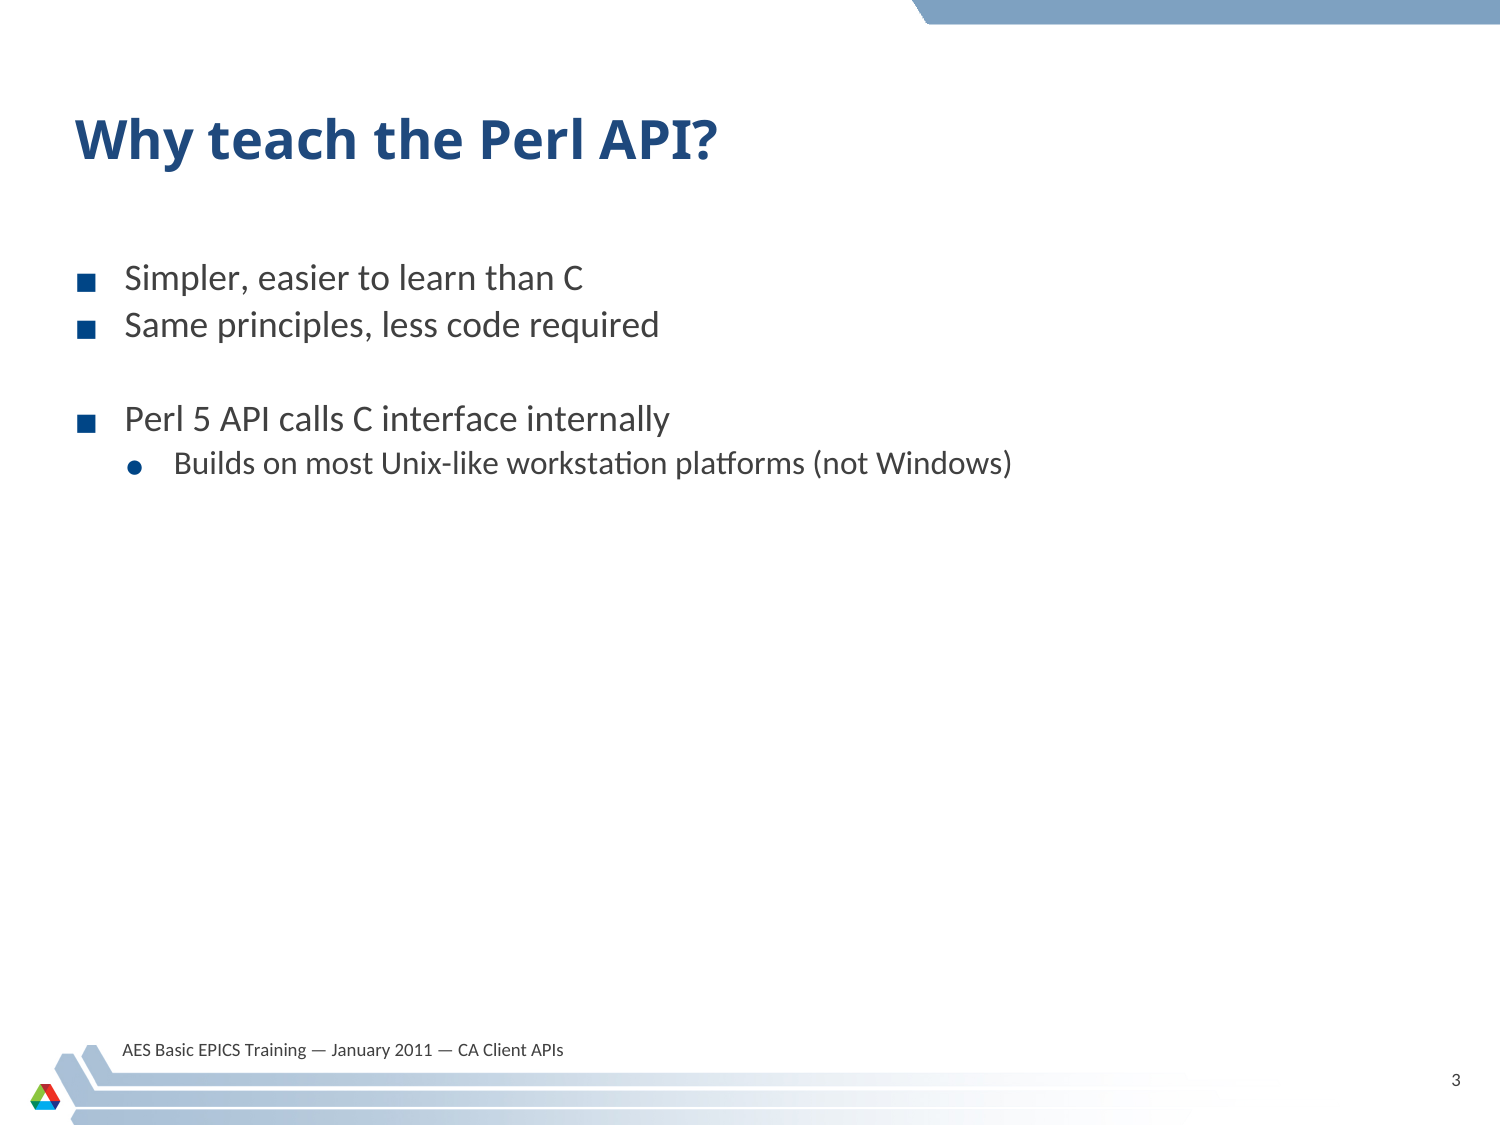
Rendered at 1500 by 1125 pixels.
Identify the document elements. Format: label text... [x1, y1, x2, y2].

list Simpler, easier to learn than C Same principles, less code required Perl 5 API calls C interface internally Builds on most Unix-like workstation platforms (not Windows) [75, 262, 1426, 991]
picture [0, 1037, 1500, 1125]
picture [0, 0, 1500, 26]
title Why teach the Perl API? [75, 52, 1426, 226]
